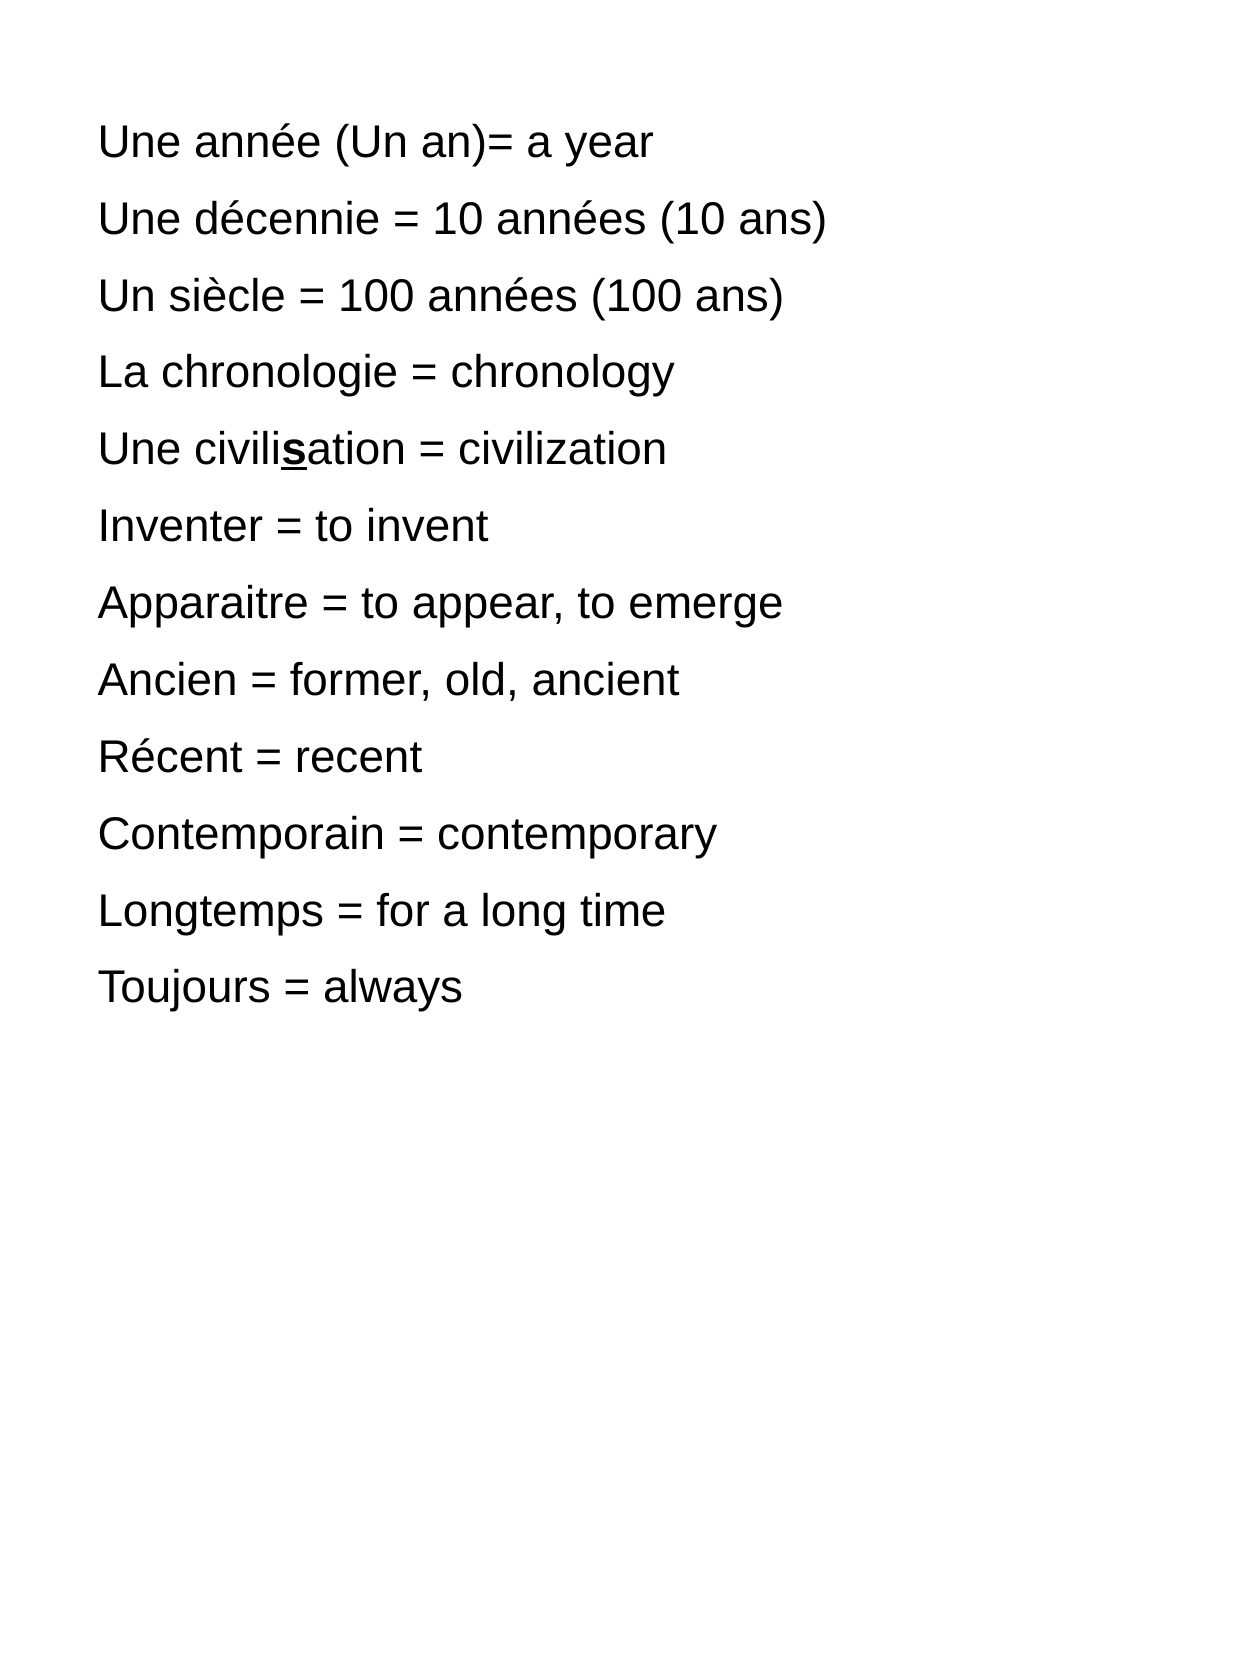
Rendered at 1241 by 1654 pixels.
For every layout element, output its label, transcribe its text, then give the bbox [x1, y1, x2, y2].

text_box Une année (Un an)= a year Une décennie = 10 années (10 ans) Un siècle = 100 années (100 ans) La chronologie = chronology Une civilisation = civilization Inventer = to invent Apparaitre = to appear, to emerge Ancien = former, old, ancient Récent = recent Contemporain = contemporary Longtemps = for a long time Toujours = always [82, 82, 1146, 993]
